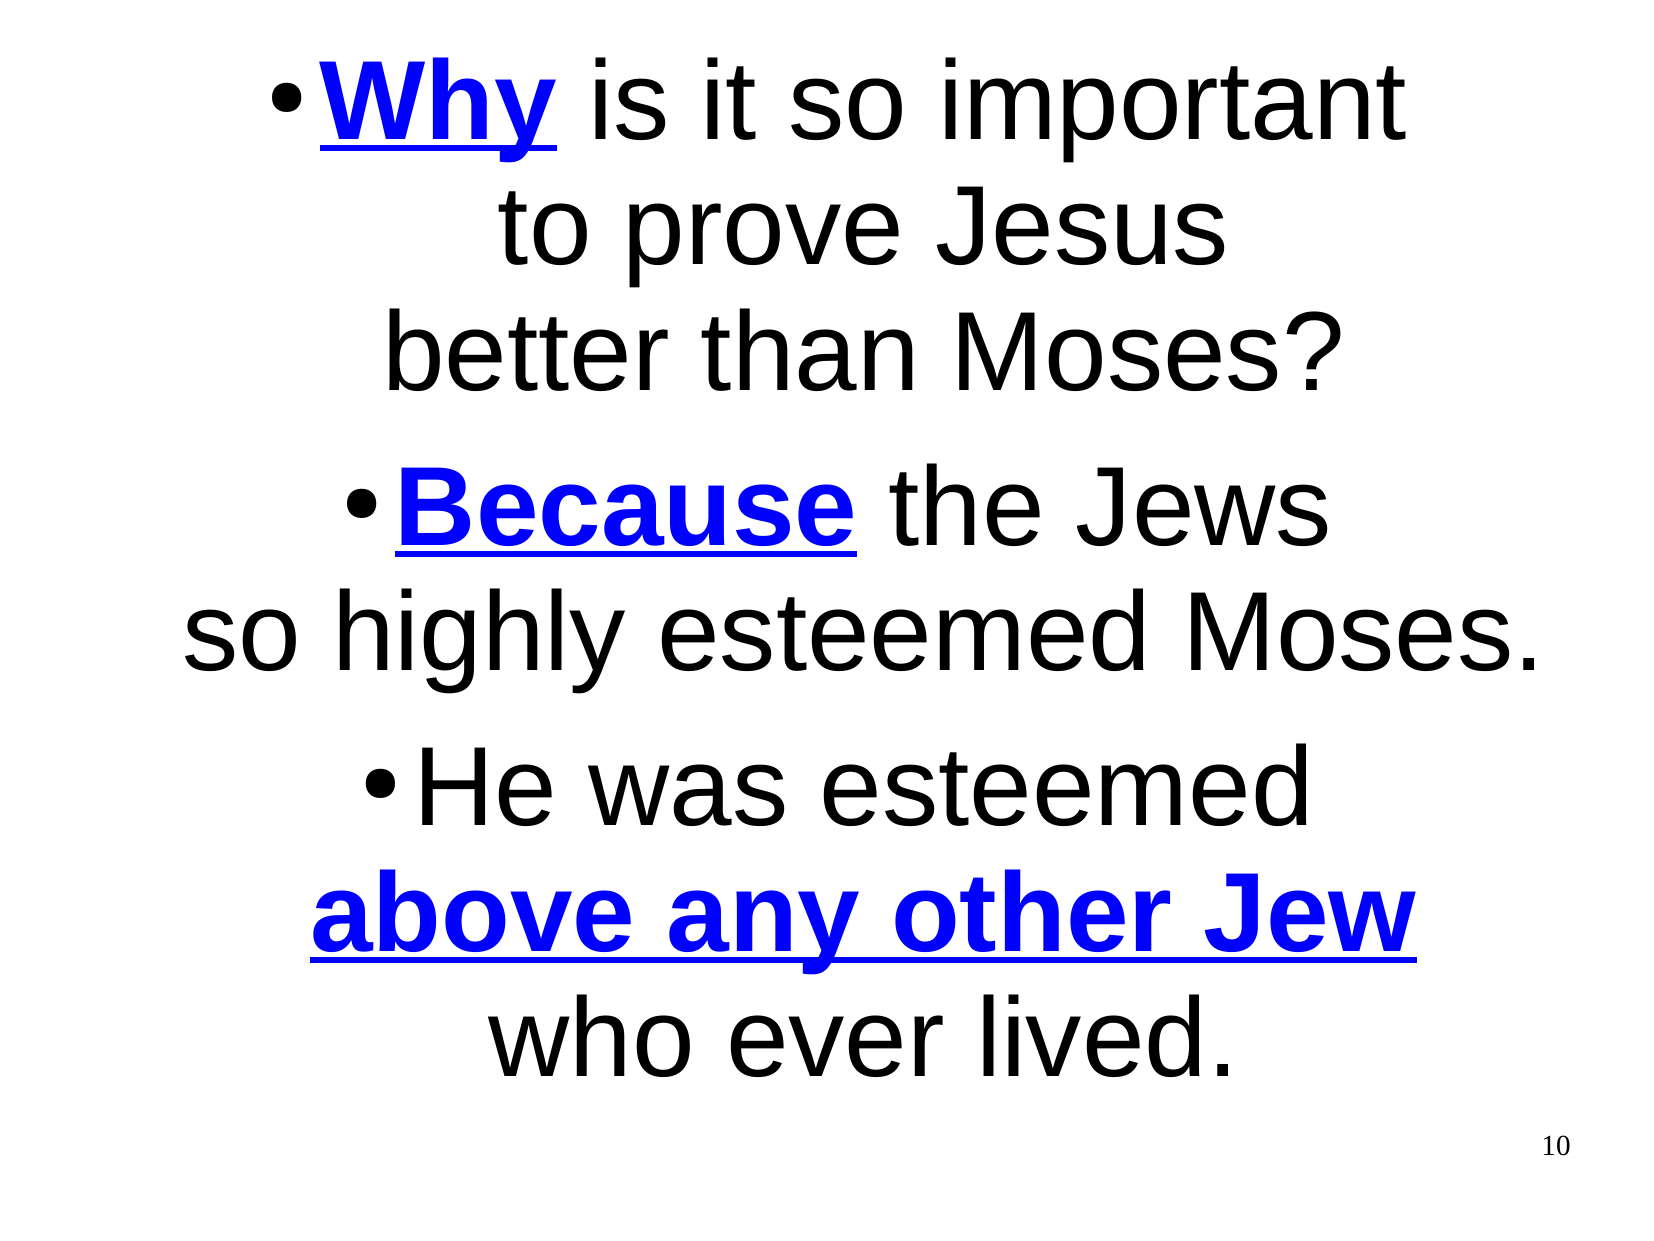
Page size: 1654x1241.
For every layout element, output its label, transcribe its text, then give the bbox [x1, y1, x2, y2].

list Why is it so important to prove Jesus better than Moses? Because the Jews so highly esteemed Moses. He was esteemed above any other Jew who ever lived. [37, 37, 1651, 1241]
